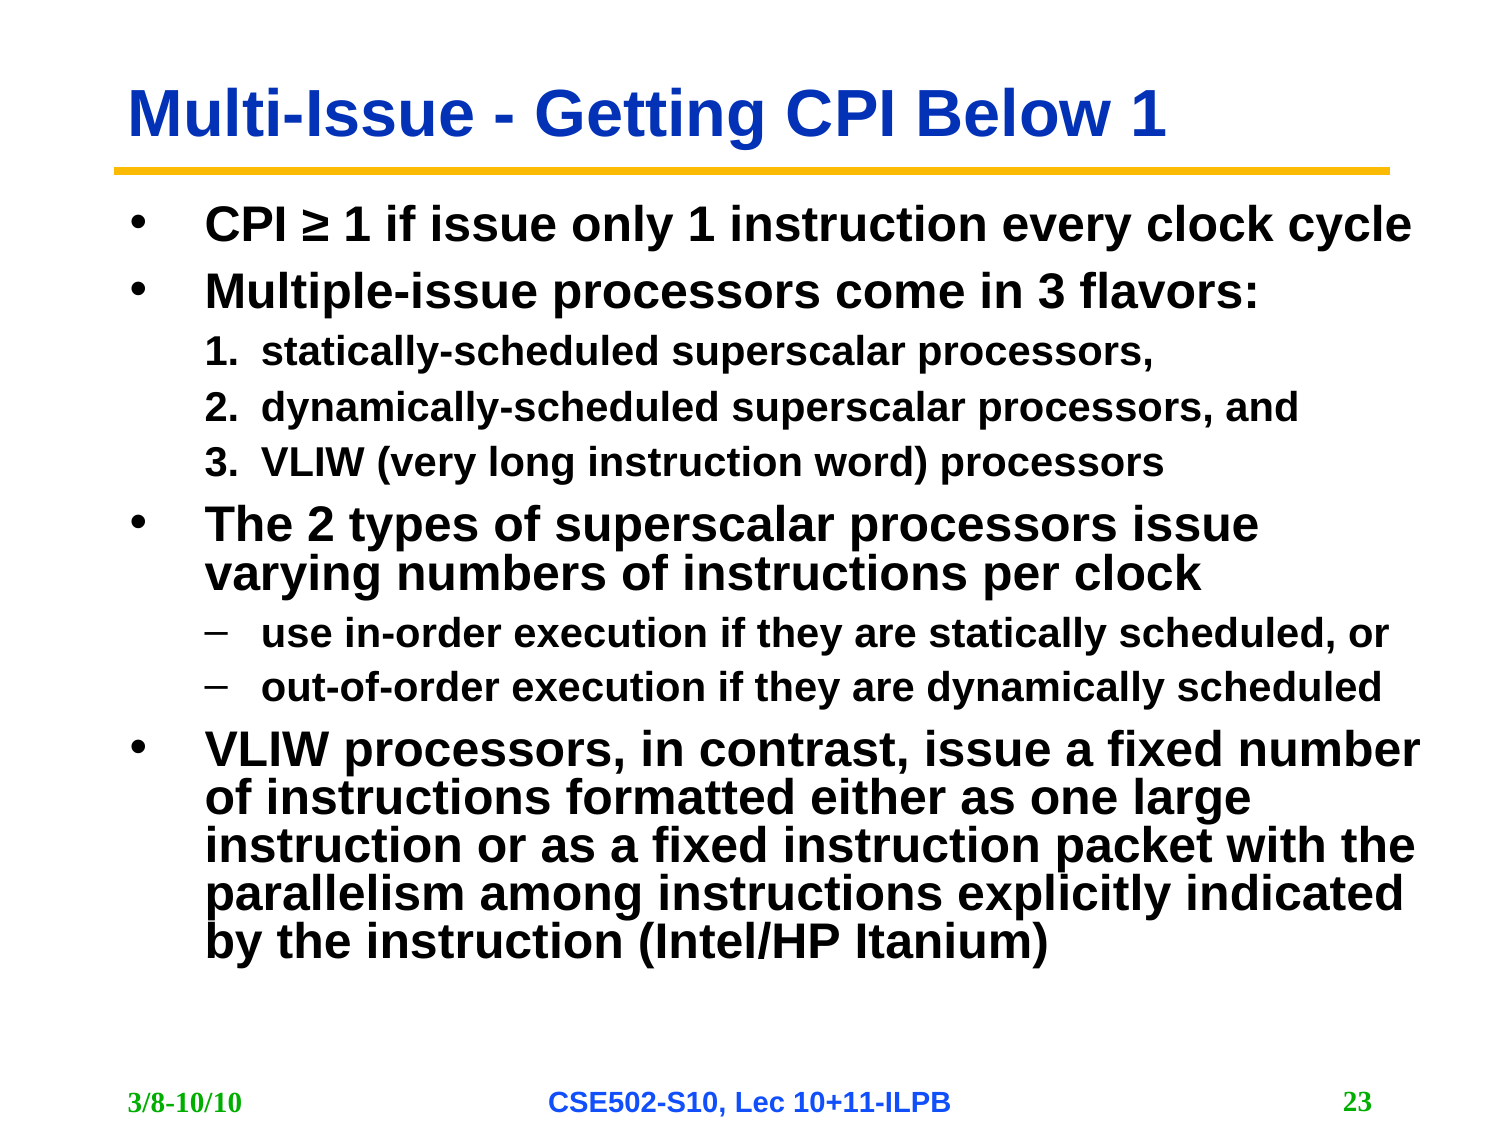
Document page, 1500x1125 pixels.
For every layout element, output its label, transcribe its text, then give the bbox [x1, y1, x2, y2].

text_box <number> [1074, 1087, 1388, 1113]
list CPI ≥ 1 if issue only 1 instruction every clock cycle Multiple-issue processors come in 3 flavors: statically-scheduled superscalar processors, dynamically-scheduled superscalar processors, and VLIW (very long instruction word) processors The 2 types of superscalar processors issue varying numbers of instructions per clock use in-order execution if they are statically scheduled, or out-of-order execution if they are dynamically scheduled VLIW processors, in contrast, issue a fixed number of instructions formatted either as one large instruction or as a fixed instruction packet with the parallelism among instructions explicitly indicated by the instruction (Intel/HP Itanium) [114, 195, 1438, 1005]
text_box CSE502-S10, Lec 10+11-ILPB [512, 1088, 988, 1113]
title Multi-Issue - Getting CPI Below 1 [112, 54, 1309, 176]
text_box 3/8-10/10 [112, 1088, 426, 1113]
